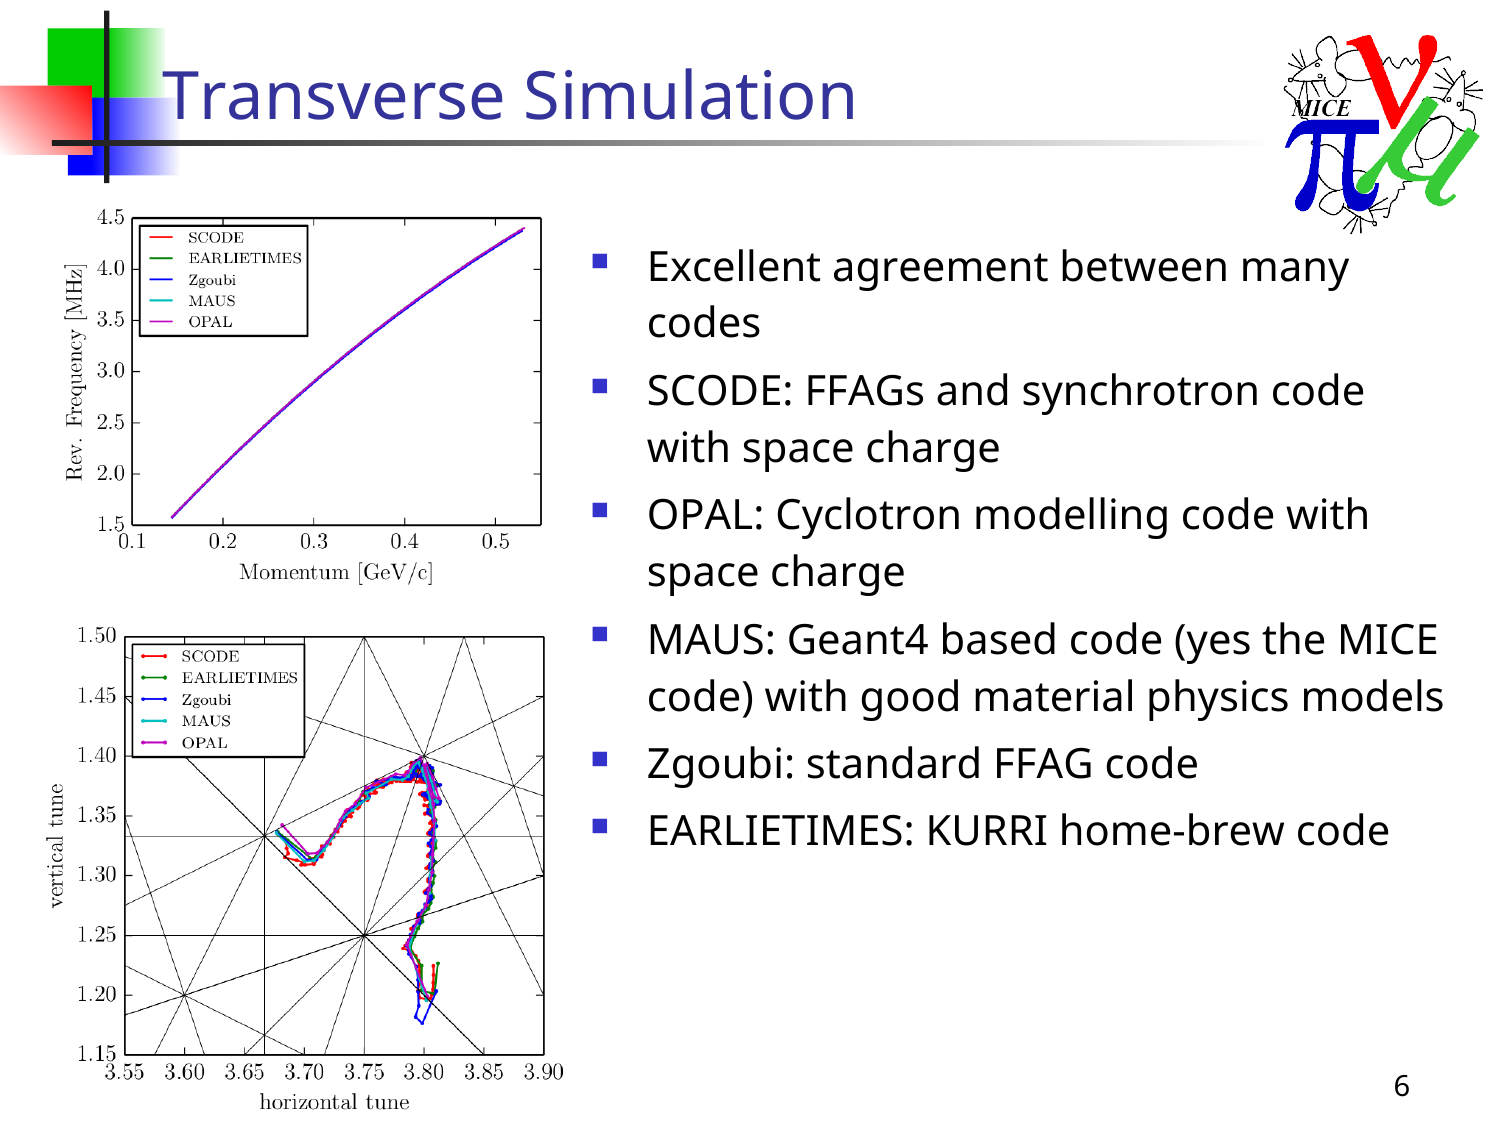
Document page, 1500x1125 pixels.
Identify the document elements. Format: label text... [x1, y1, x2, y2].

title Transverse Simulation [162, 0, 1441, 188]
list Excellent agreement between many codes SCODE: FFAGs and synchrotron code with space charge OPAL: Cyclotron modelling code with space charge MAUS: Geant4 based code (yes the MICE code) with good material physics models Zgoubi: standard FFAG code EARLIETIMES: KURRI home-brew code [590, 236, 1447, 889]
picture [46, 186, 579, 594]
picture [1264, 5, 1500, 251]
picture [29, 611, 608, 1125]
